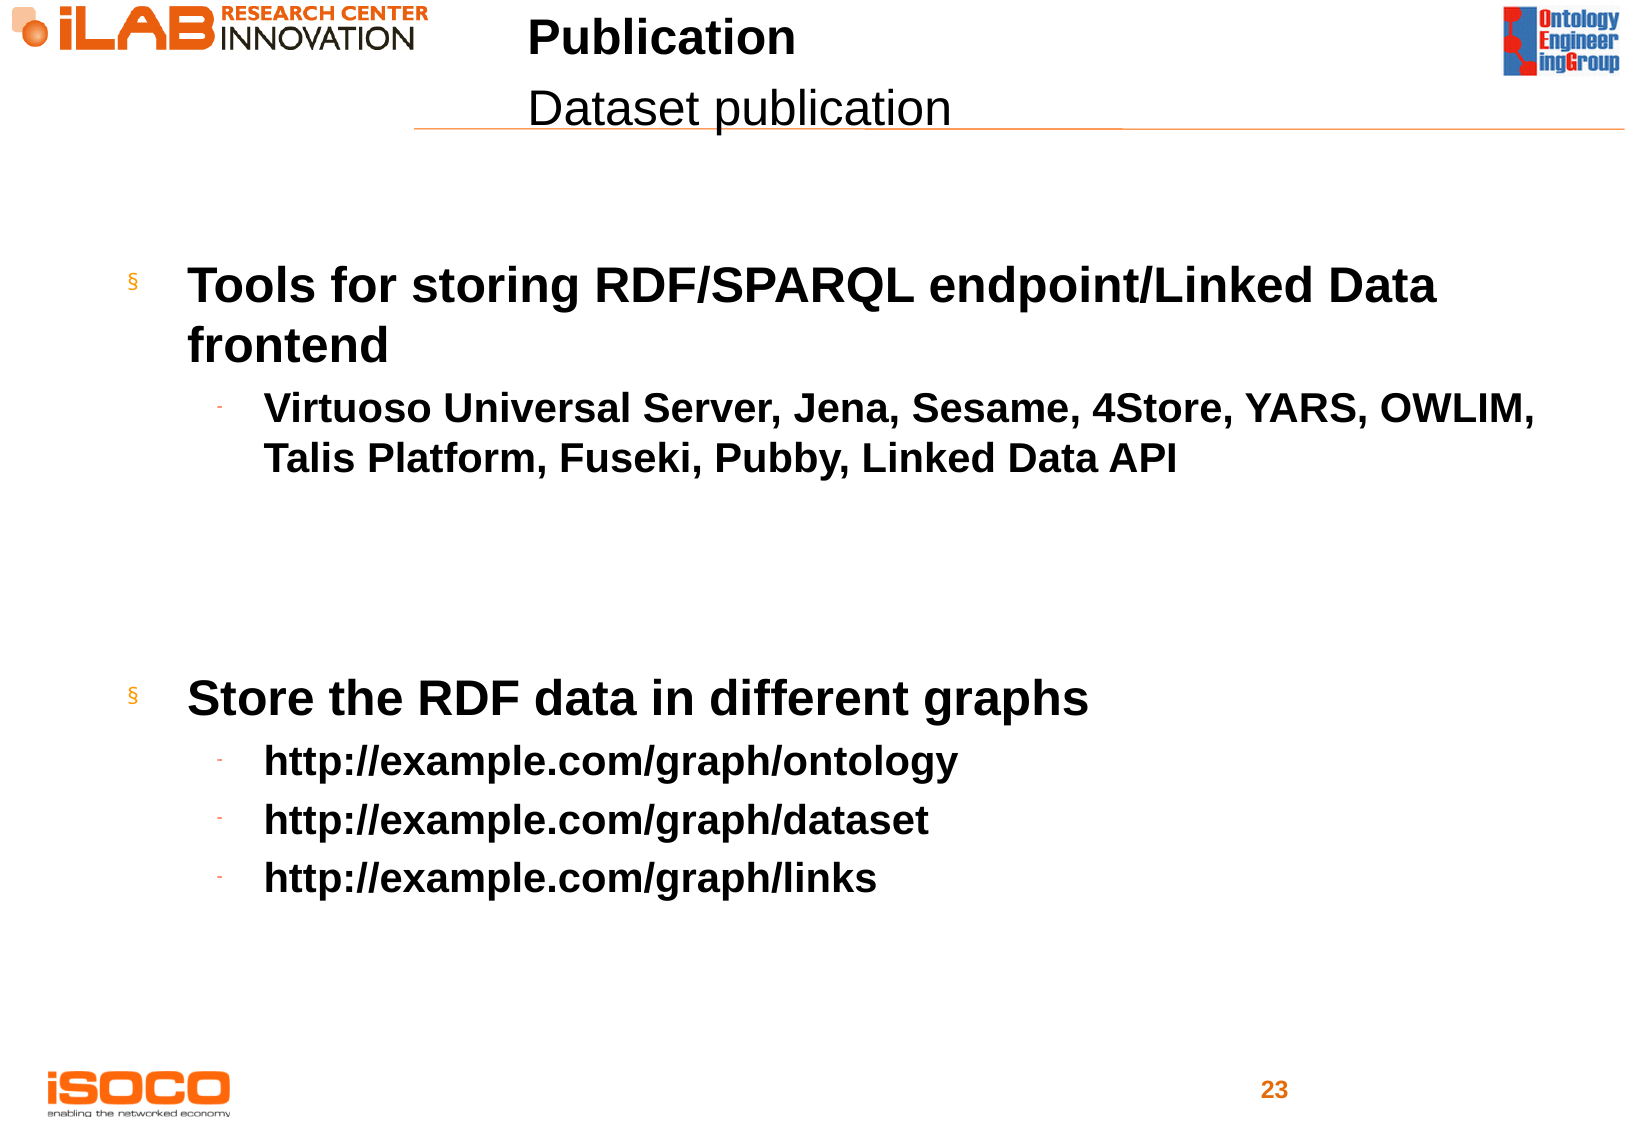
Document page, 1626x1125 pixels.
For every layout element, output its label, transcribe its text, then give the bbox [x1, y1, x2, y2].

picture [47, 1071, 230, 1117]
picture [1501, 5, 1620, 77]
list Publication [452, 0, 1605, 48]
text_box Tools for storing RDF/SPARQL endpoint/Linked Data frontend Virtuoso Universal Server, Jena, Sesame, 4Store, YARS, OWLIM, Talis Platform, Fuseki, Pubby, Linked Data API Store the RDF data in different graphs http://example.com/graph/ontology http://example.com/graph/dataset http://example.com/graph/links [112, 174, 1557, 1038]
list Dataset publication [452, 67, 1605, 118]
picture [5, 0, 435, 55]
